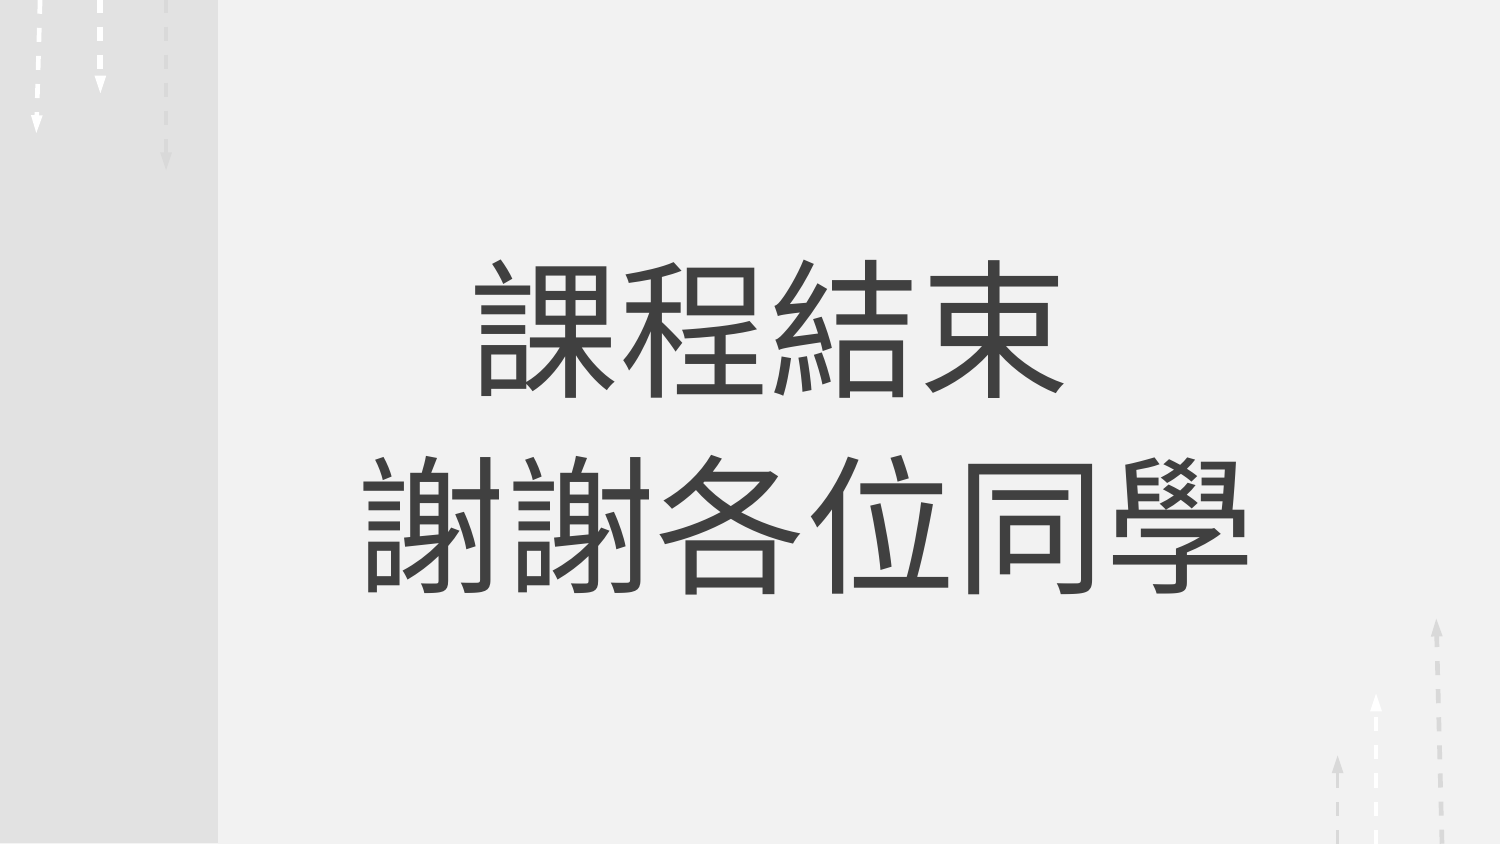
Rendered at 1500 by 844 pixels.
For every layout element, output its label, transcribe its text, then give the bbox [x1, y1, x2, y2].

text_box 課程結束 [454, 228, 1427, 426]
text_box 謝謝各位同學 [340, 425, 1276, 623]
